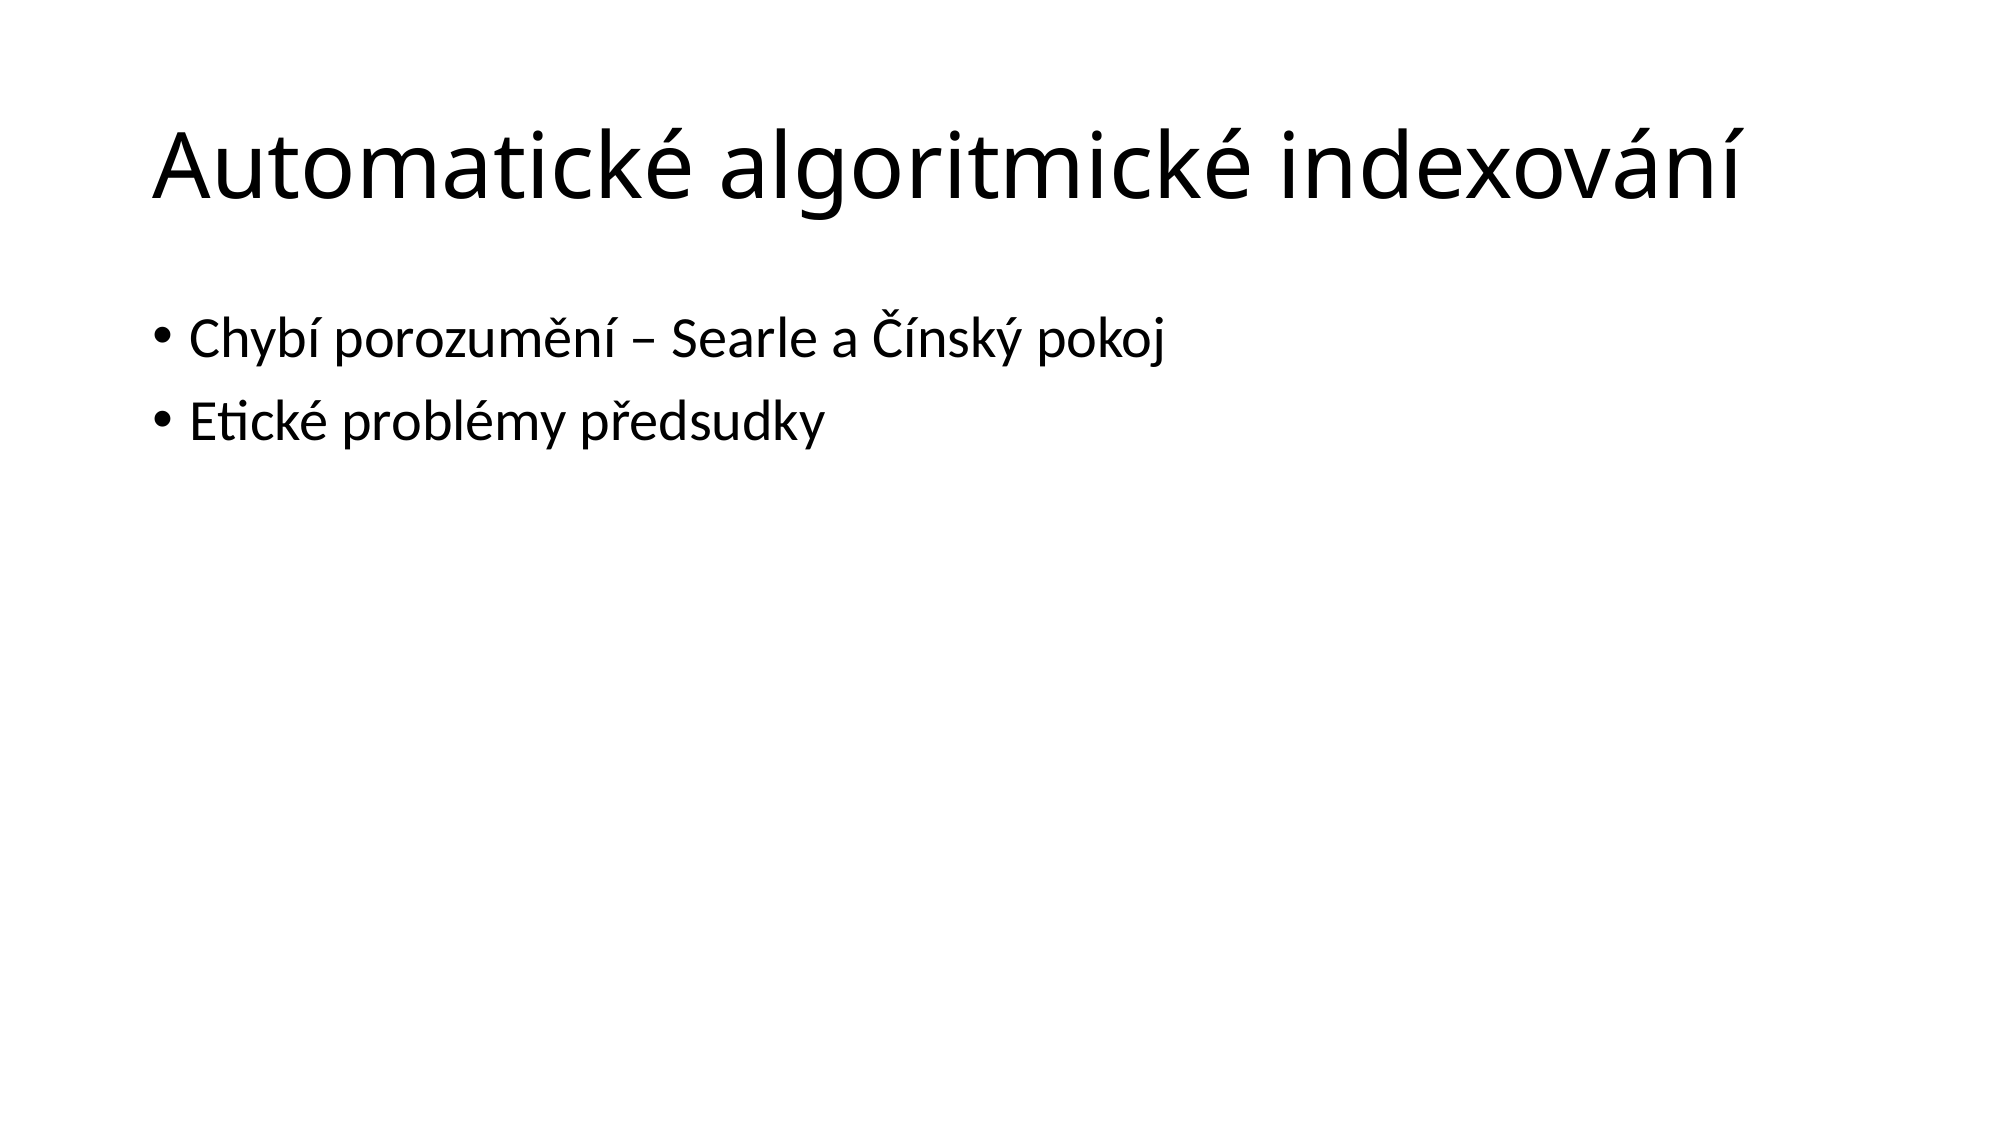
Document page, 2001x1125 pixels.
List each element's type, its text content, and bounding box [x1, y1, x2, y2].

list Chybí porozumění – Searle a Čínský pokoj Etické problémy předsudky [137, 299, 1863, 1014]
title Automatické algoritmické indexování [137, 59, 1863, 278]
